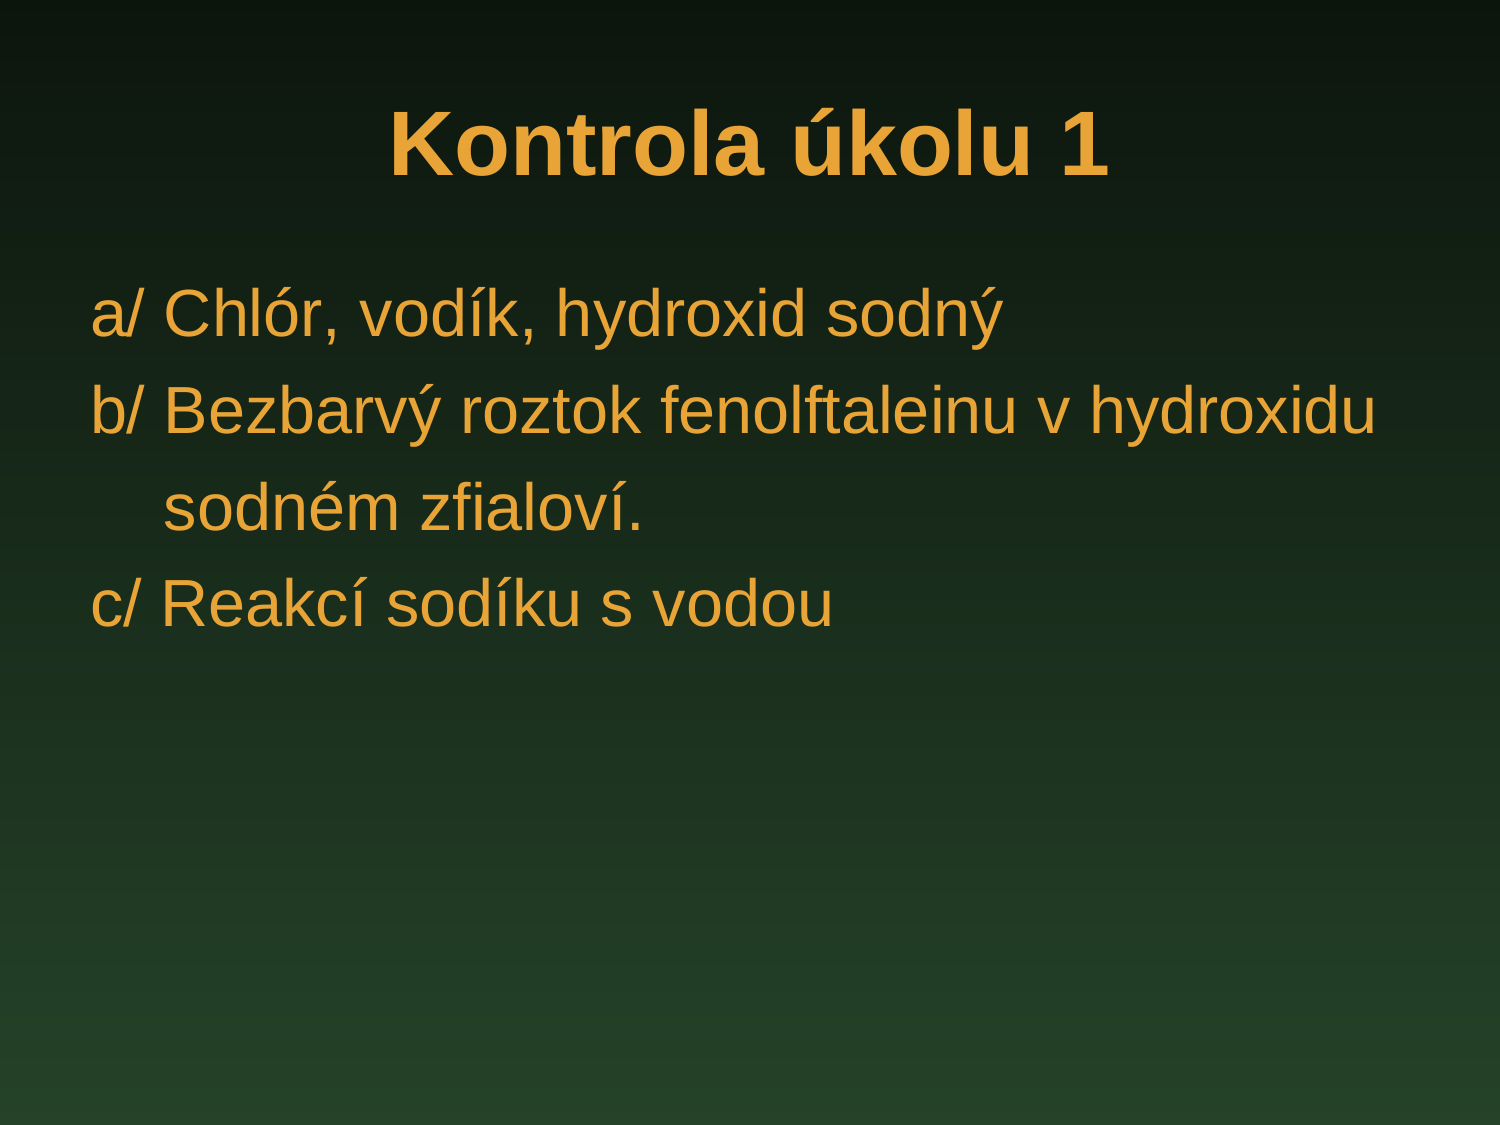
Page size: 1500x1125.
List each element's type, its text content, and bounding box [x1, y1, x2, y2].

title Kontrola úkolu 1 [75, 45, 1426, 233]
list a/ Chlór, vodík, hydroxid sodný b/ Bezbarvý roztok fenolftaleinu v hydroxidu sodném zfialoví. c/ Reakcí sodíku s vodou [75, 262, 1426, 1006]
